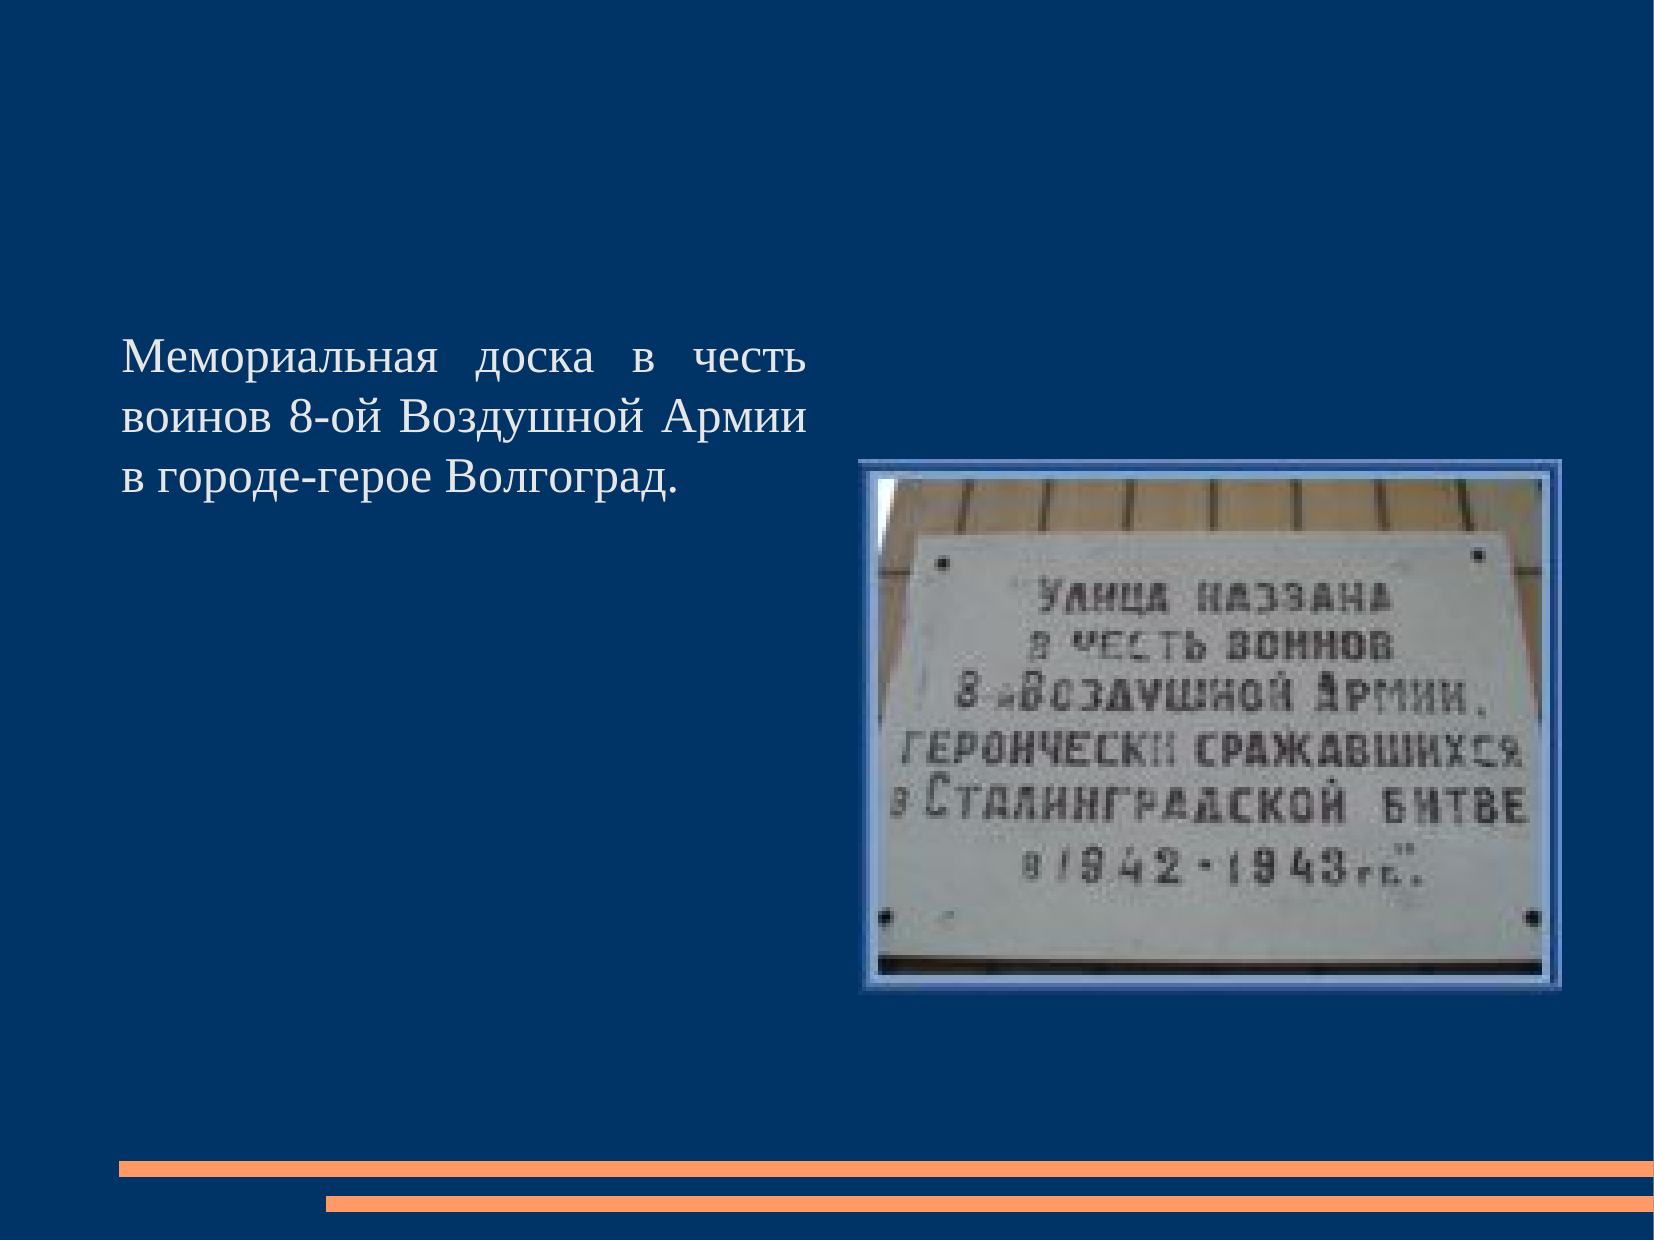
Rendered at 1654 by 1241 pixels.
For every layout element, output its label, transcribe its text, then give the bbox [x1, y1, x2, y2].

picture [858, 459, 1562, 995]
list Мемориальная доска в честь воинов 8-ой Воздушной Армии в городе-герое Волгоград. [121, 322, 824, 1132]
